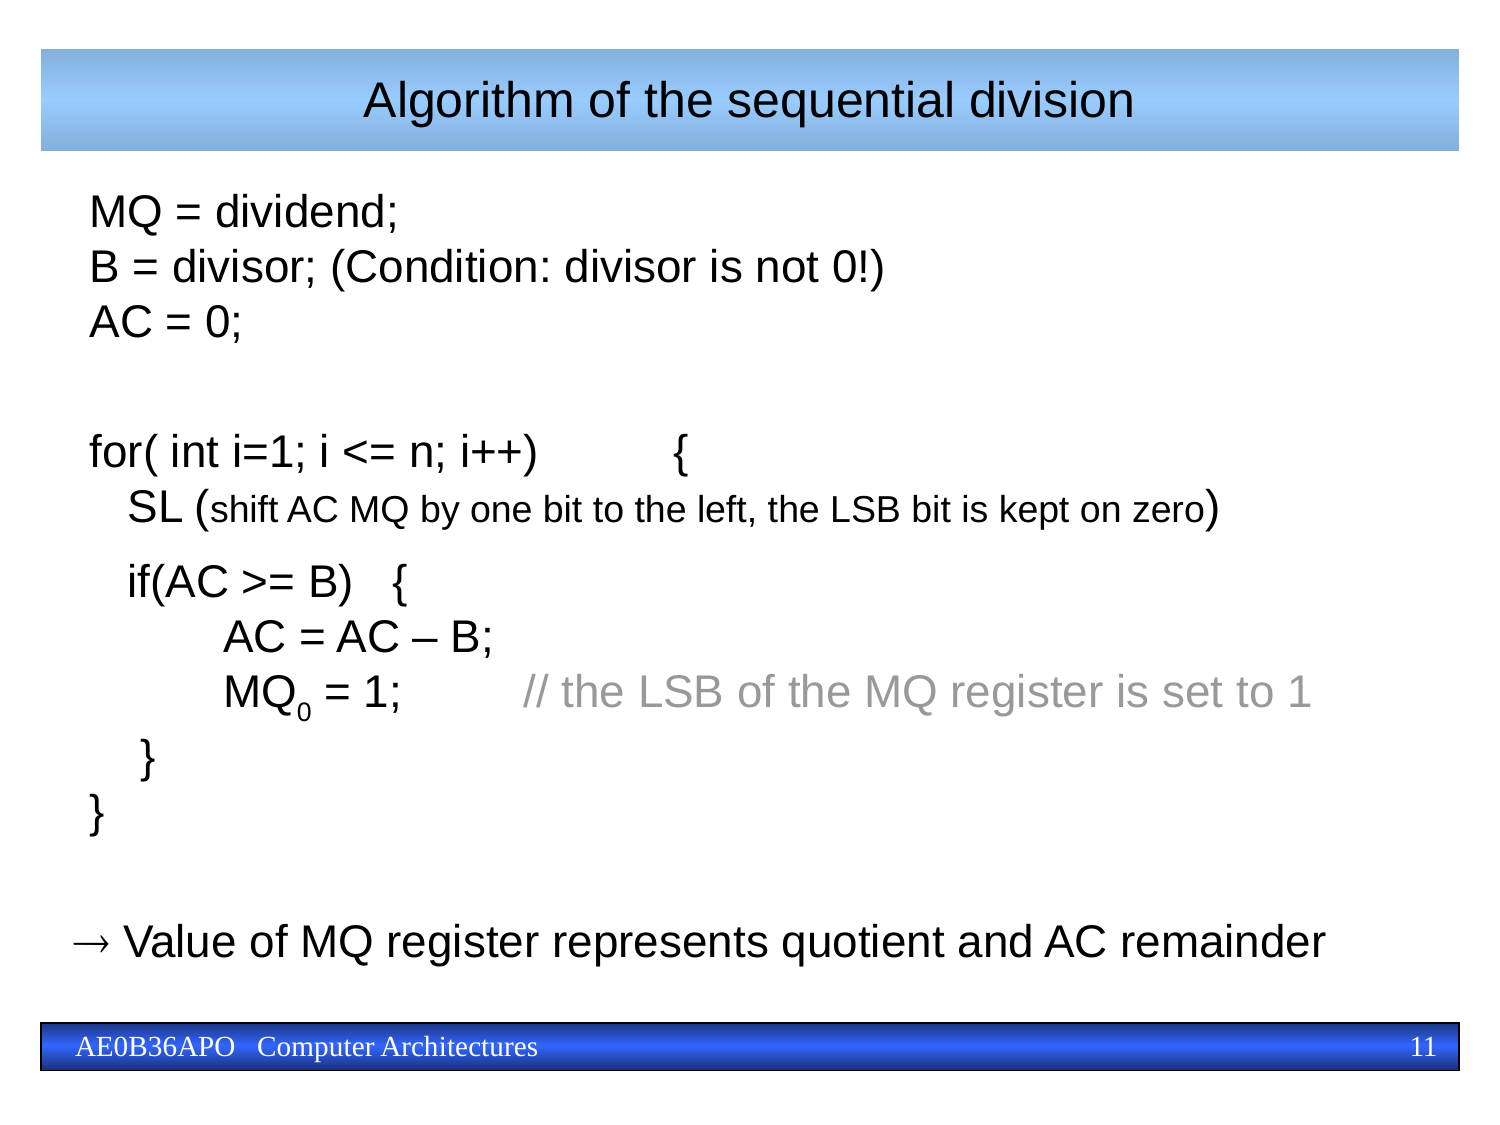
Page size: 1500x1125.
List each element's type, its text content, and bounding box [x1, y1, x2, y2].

title Algorithm of the sequential division [41, 49, 1459, 151]
text_box MQ = dividend; B = divisor; (Condition: divisor is not 0!) AC = 0; for( int i=1; i <= n; i++) { SL (shift AC MQ by one bit to the left, the LSB bit is kept on zero) if(AC >= B) { AC = AC – B; MQ0 = 1; // the LSB of the MQ register is set to 1 } }  Value of MQ register represents quotient and AC remainder [58, 174, 1500, 974]
